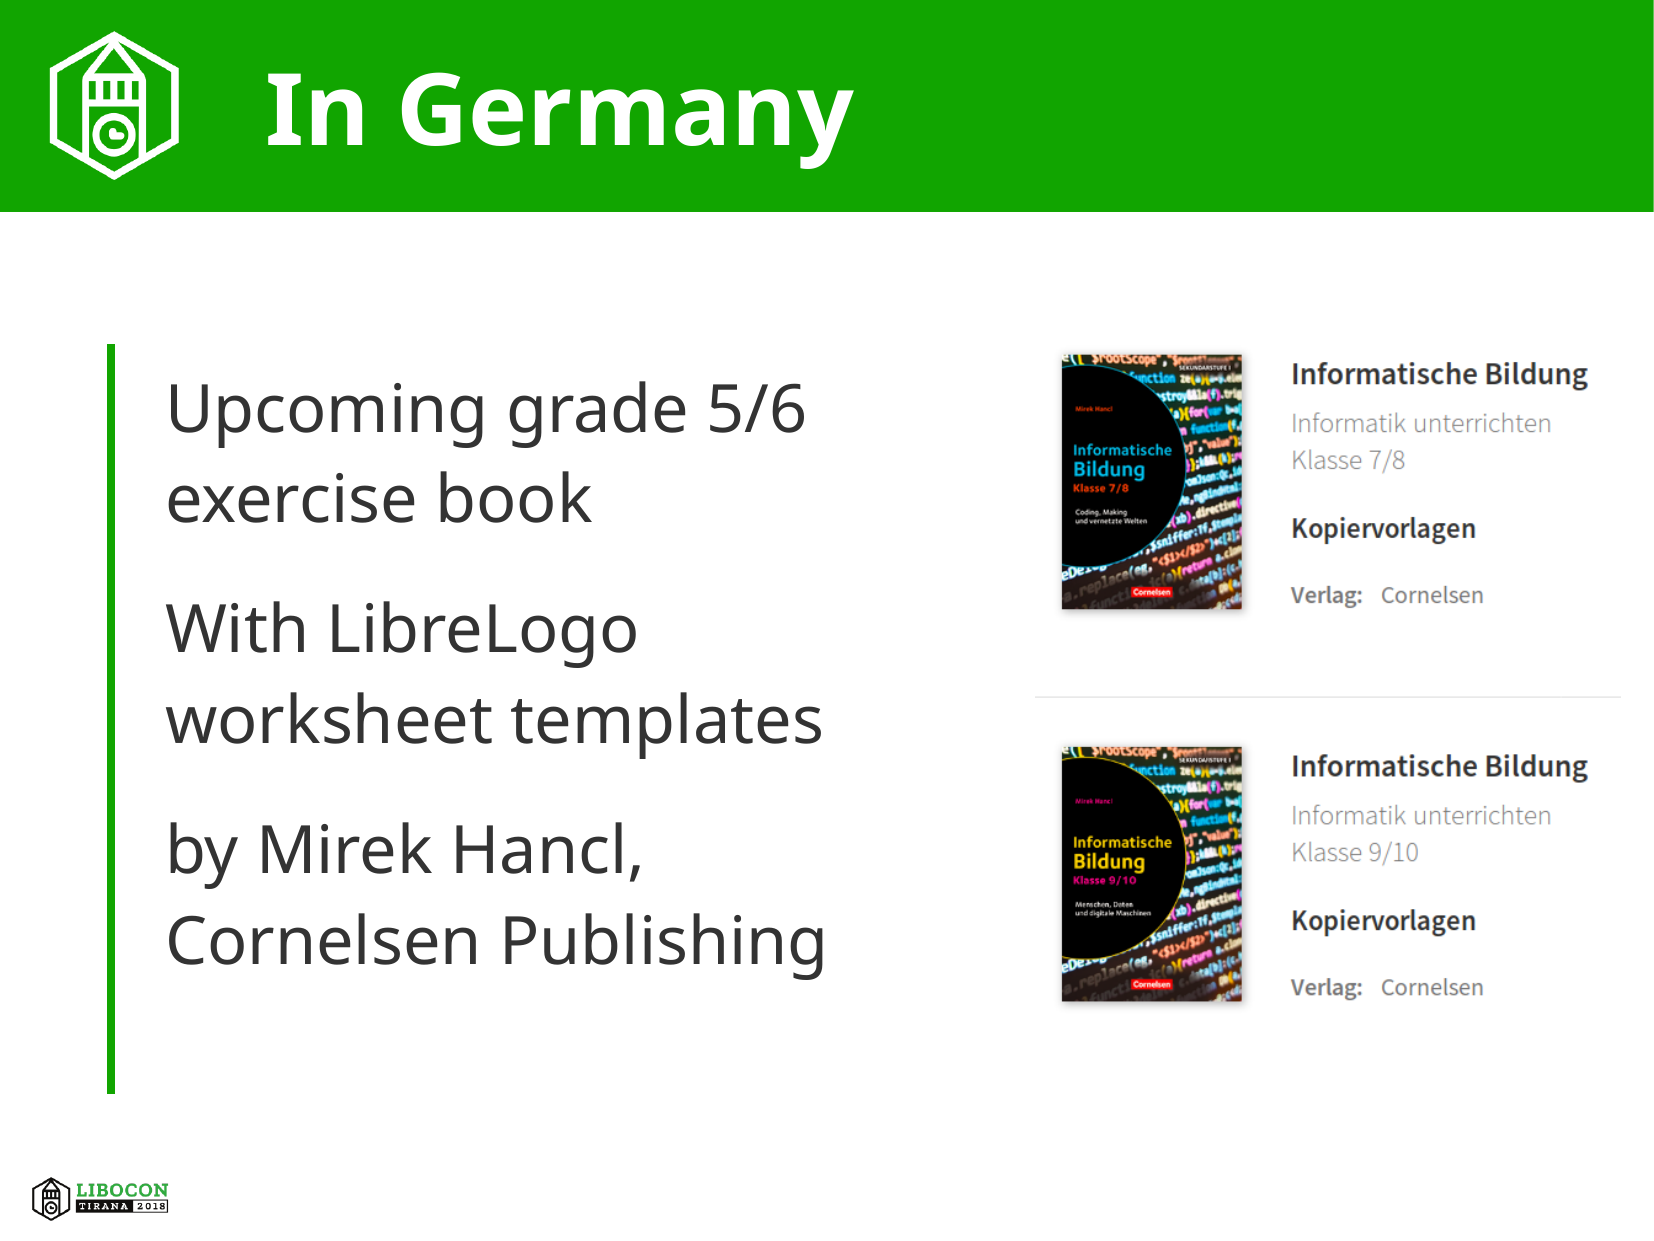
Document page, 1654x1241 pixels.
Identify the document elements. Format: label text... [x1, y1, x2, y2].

title In Germany [265, 0, 1621, 223]
list Upcoming grade 5/6 exercise book With LibreLogo worksheet templates by Mirek Hancl, Cornelsen Publishing [165, 360, 1546, 1081]
picture [0, 0, 1654, 1241]
